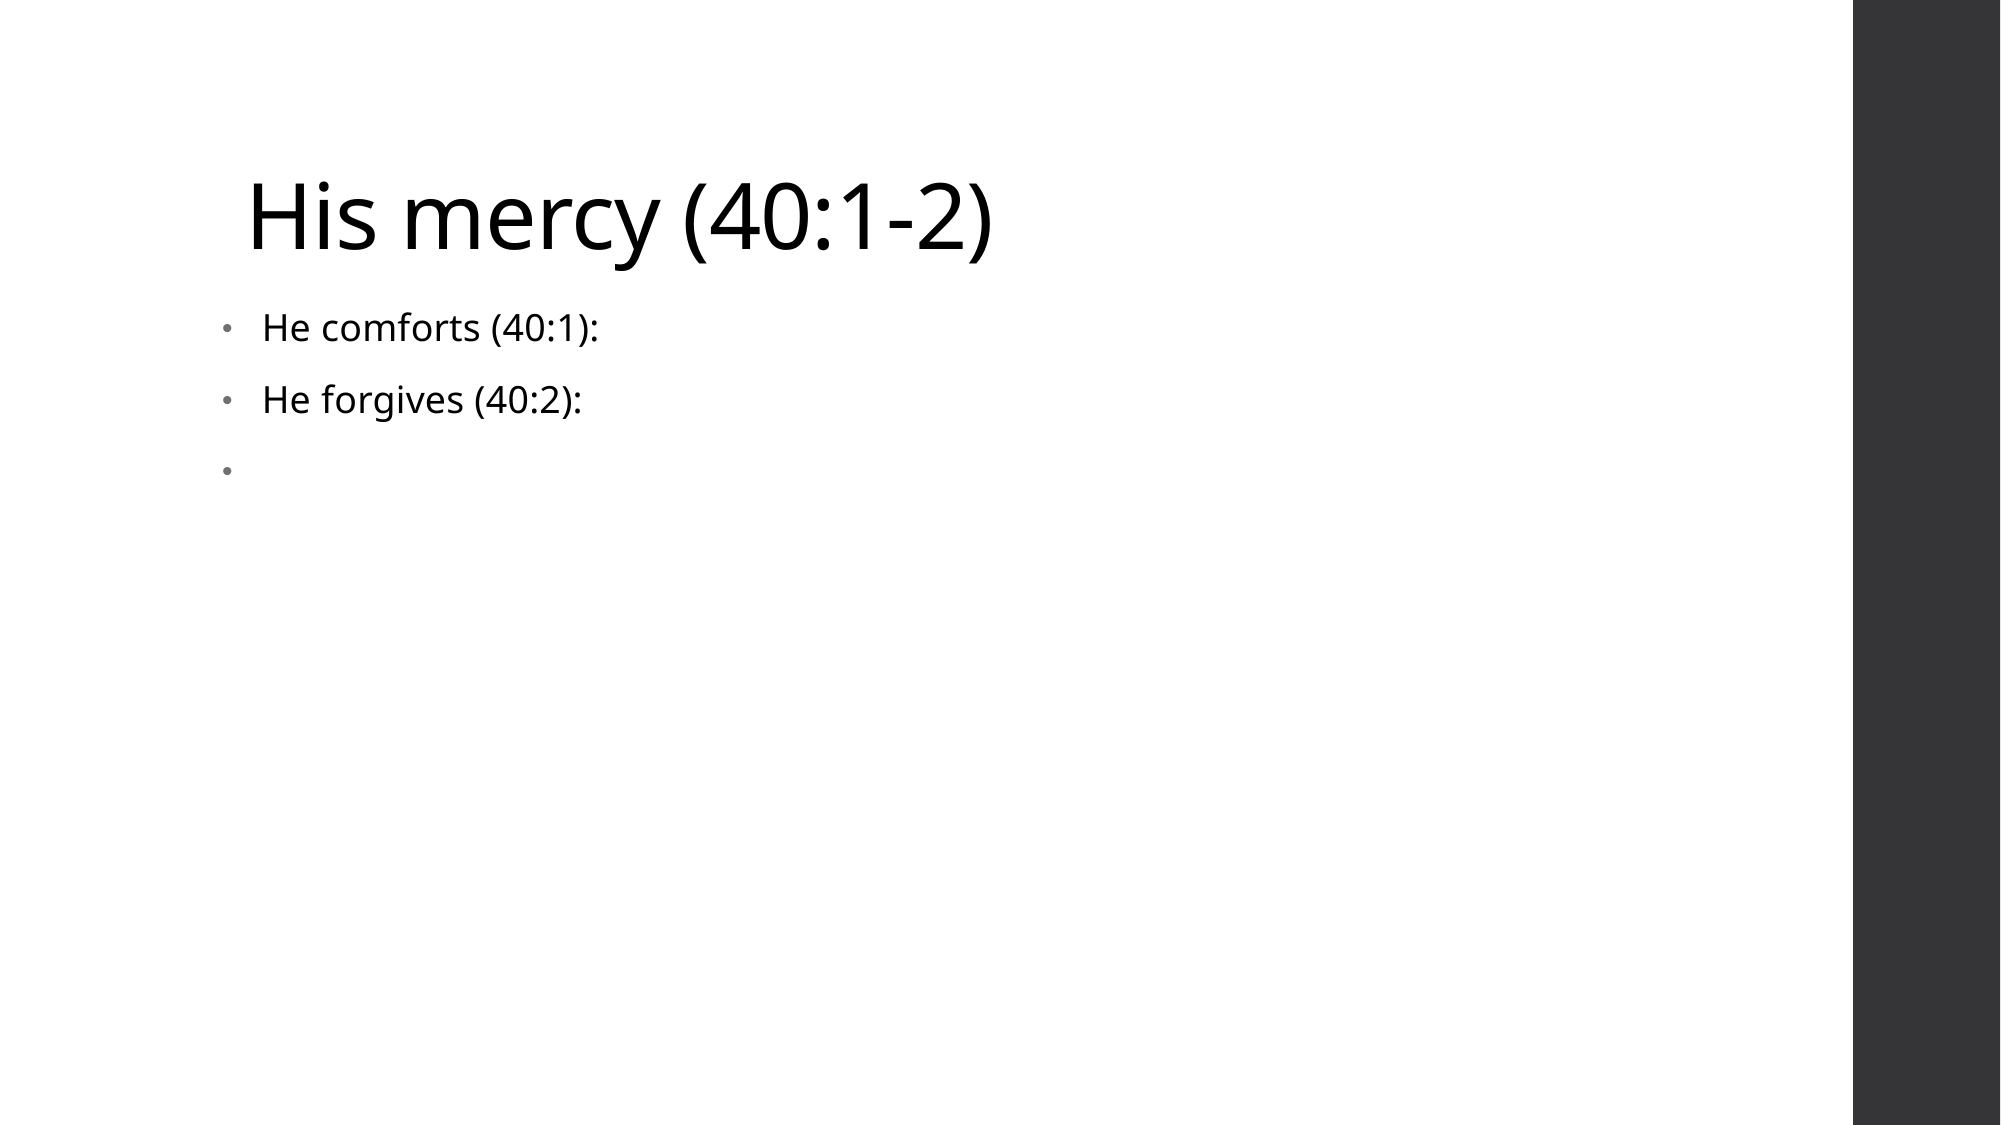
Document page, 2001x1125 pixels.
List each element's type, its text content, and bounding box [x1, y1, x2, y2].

title His mercy (40:1-2) [206, 60, 1797, 278]
list He comforts (40:1): He forgives (40:2): [206, 299, 1617, 1014]
